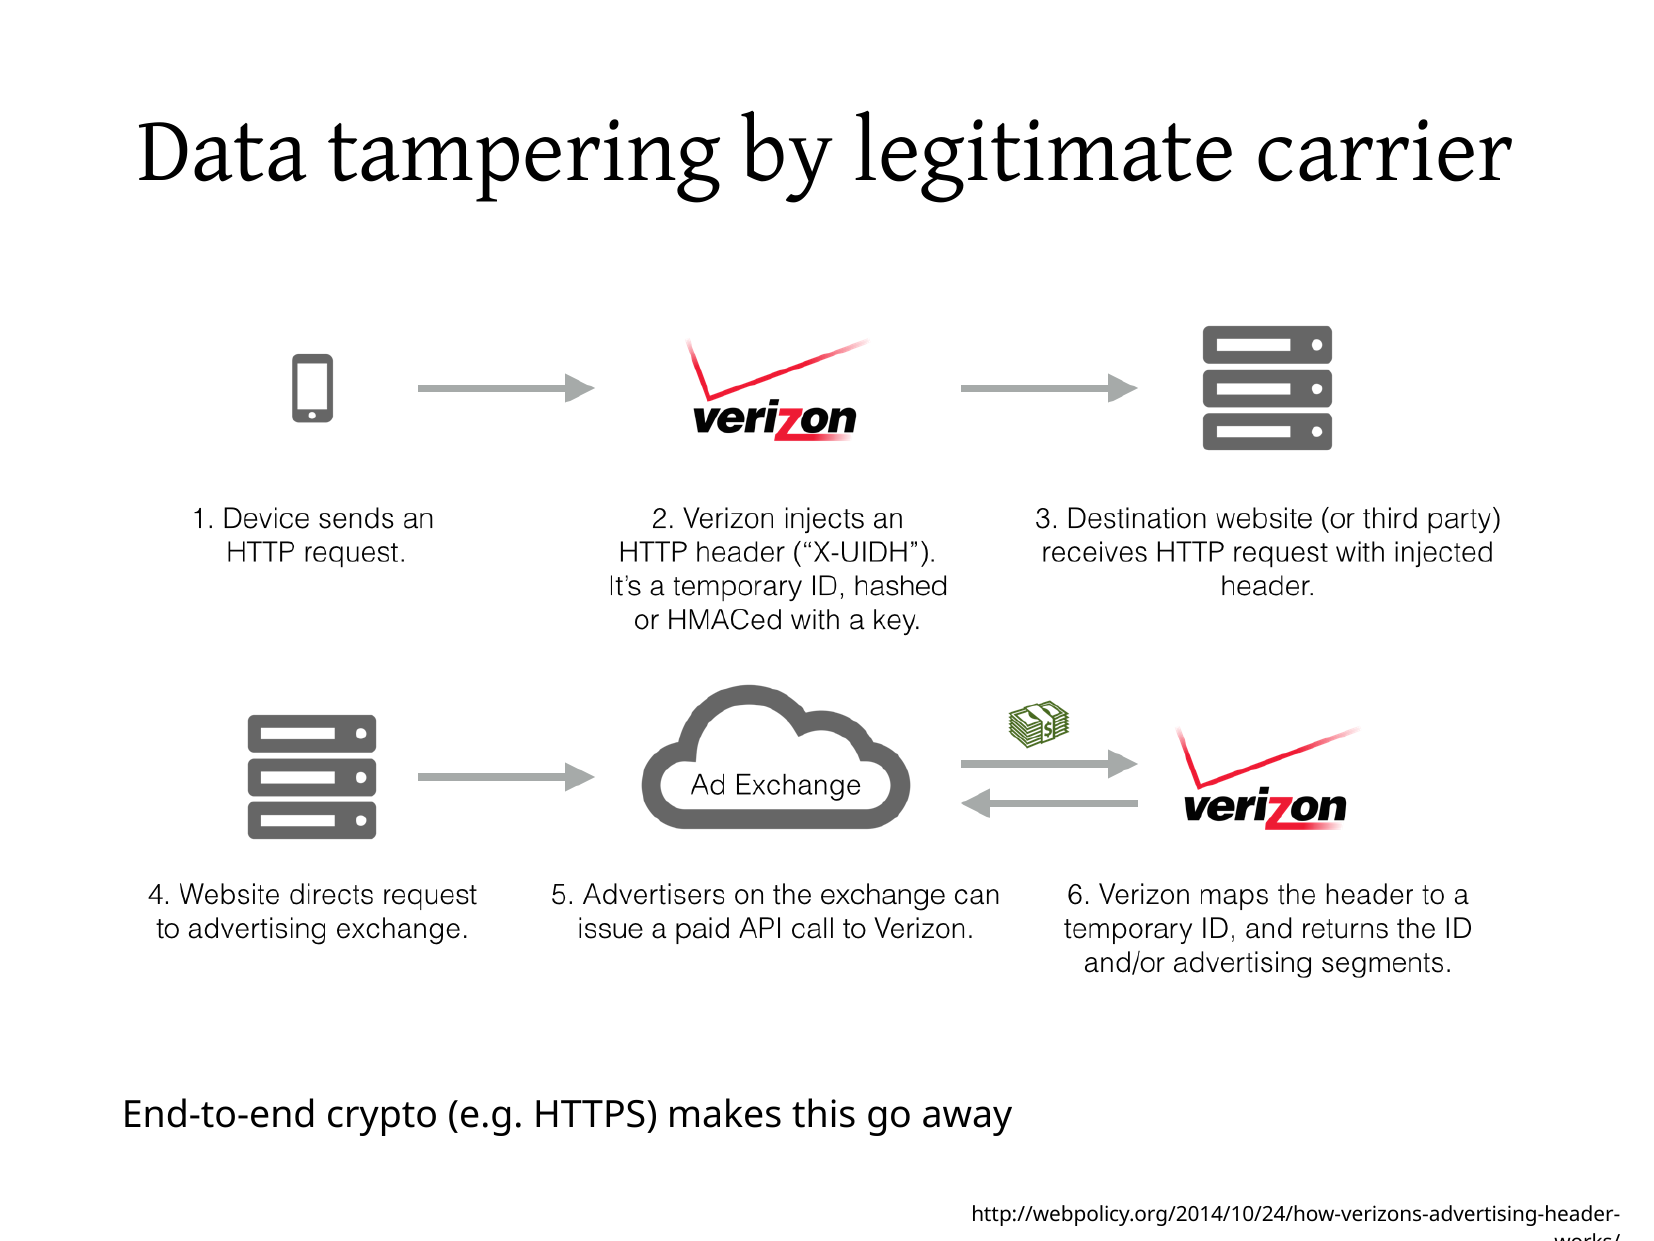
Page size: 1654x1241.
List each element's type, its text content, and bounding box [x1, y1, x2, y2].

title Data tampering by legitimate carrier [82, 49, 1571, 257]
text_box End-to-end crypto (e.g. HTTPS) makes this go away [107, 1080, 947, 1142]
picture [117, 290, 1537, 1010]
text_box http://webpolicy.org/2014/10/24/how-verizons-advertising-header-works/ [939, 1191, 1636, 1233]
